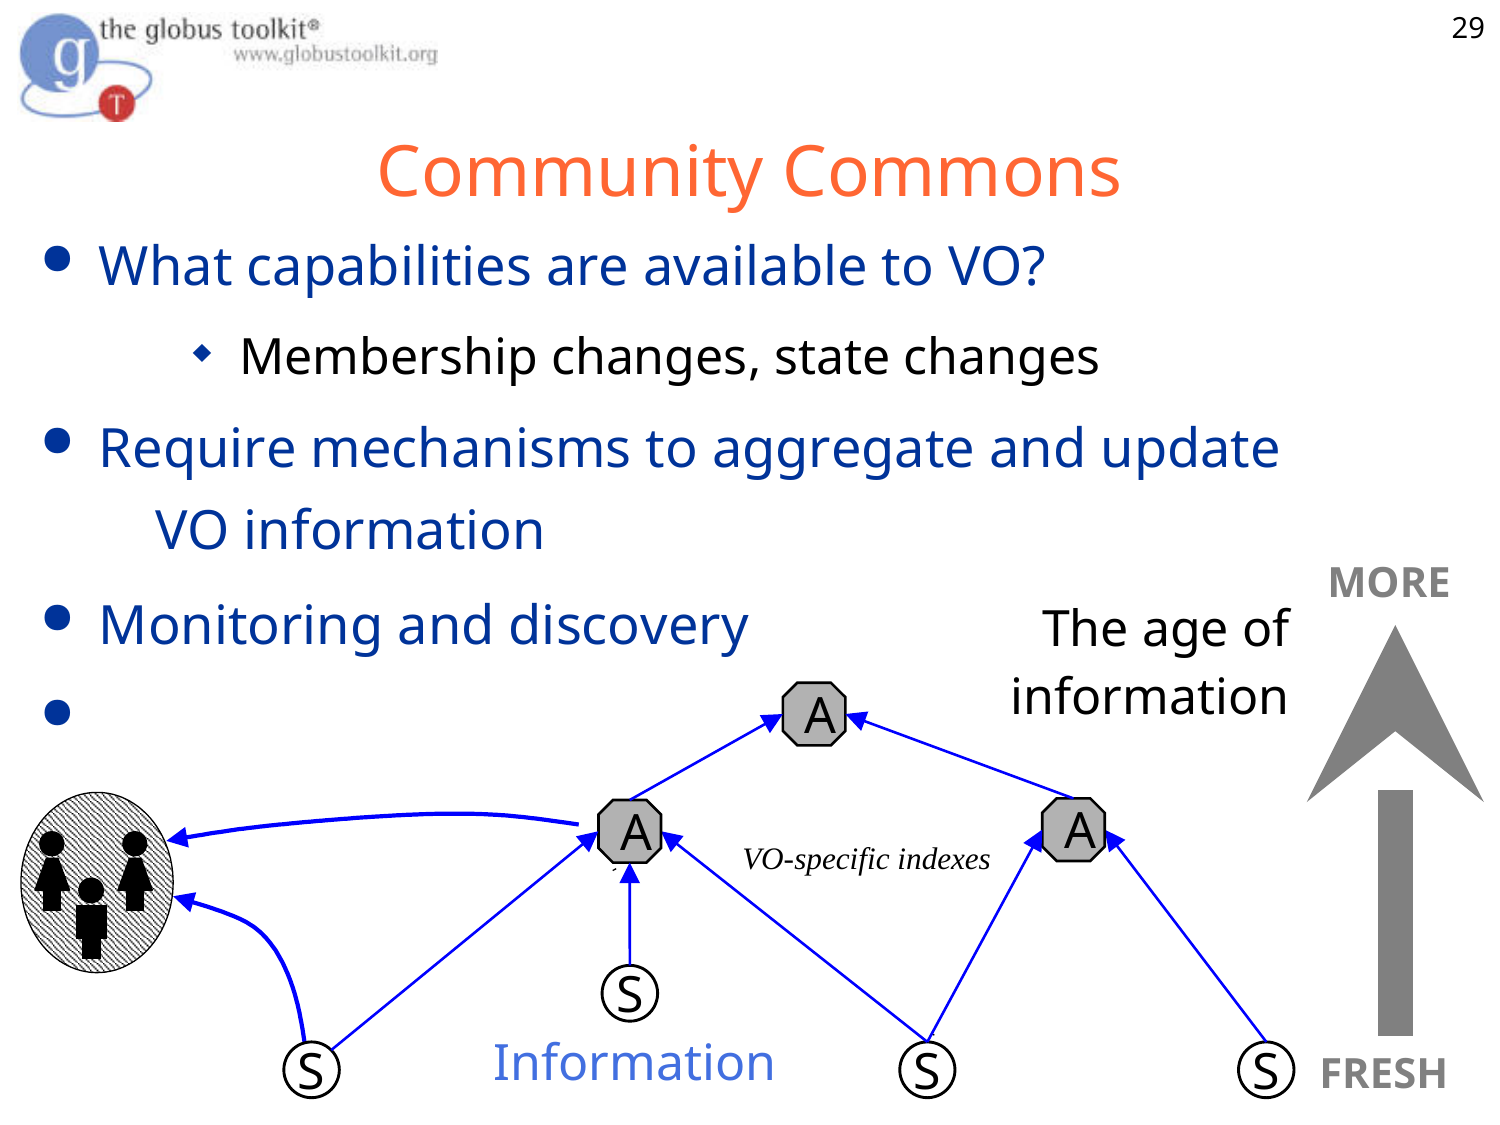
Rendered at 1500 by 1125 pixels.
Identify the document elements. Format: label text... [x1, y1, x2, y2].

title Community Commons [112, 99, 1388, 225]
text_box S [899, 1042, 955, 1098]
text_box MORE [1312, 544, 1479, 618]
picture [17, 12, 438, 122]
text_box A [598, 800, 662, 863]
text_box VO-specific indexes [742, 842, 992, 877]
text_box A [782, 682, 846, 746]
text_box S [1238, 1042, 1295, 1098]
text_box Information [478, 1019, 804, 1104]
text_box [610, 861, 628, 865]
text_box A [1042, 798, 1105, 861]
text_box S [283, 1041, 340, 1098]
list What capabilities are available to VO? Membership changes, state changes Require mechanisms to aggregate and update VO information Monitoring and discovery [28, 212, 1313, 705]
text_box [21, 792, 174, 973]
text_box FRESH [1304, 1035, 1488, 1109]
text_box S [602, 965, 658, 1019]
text_box The age of information [986, 584, 1305, 737]
